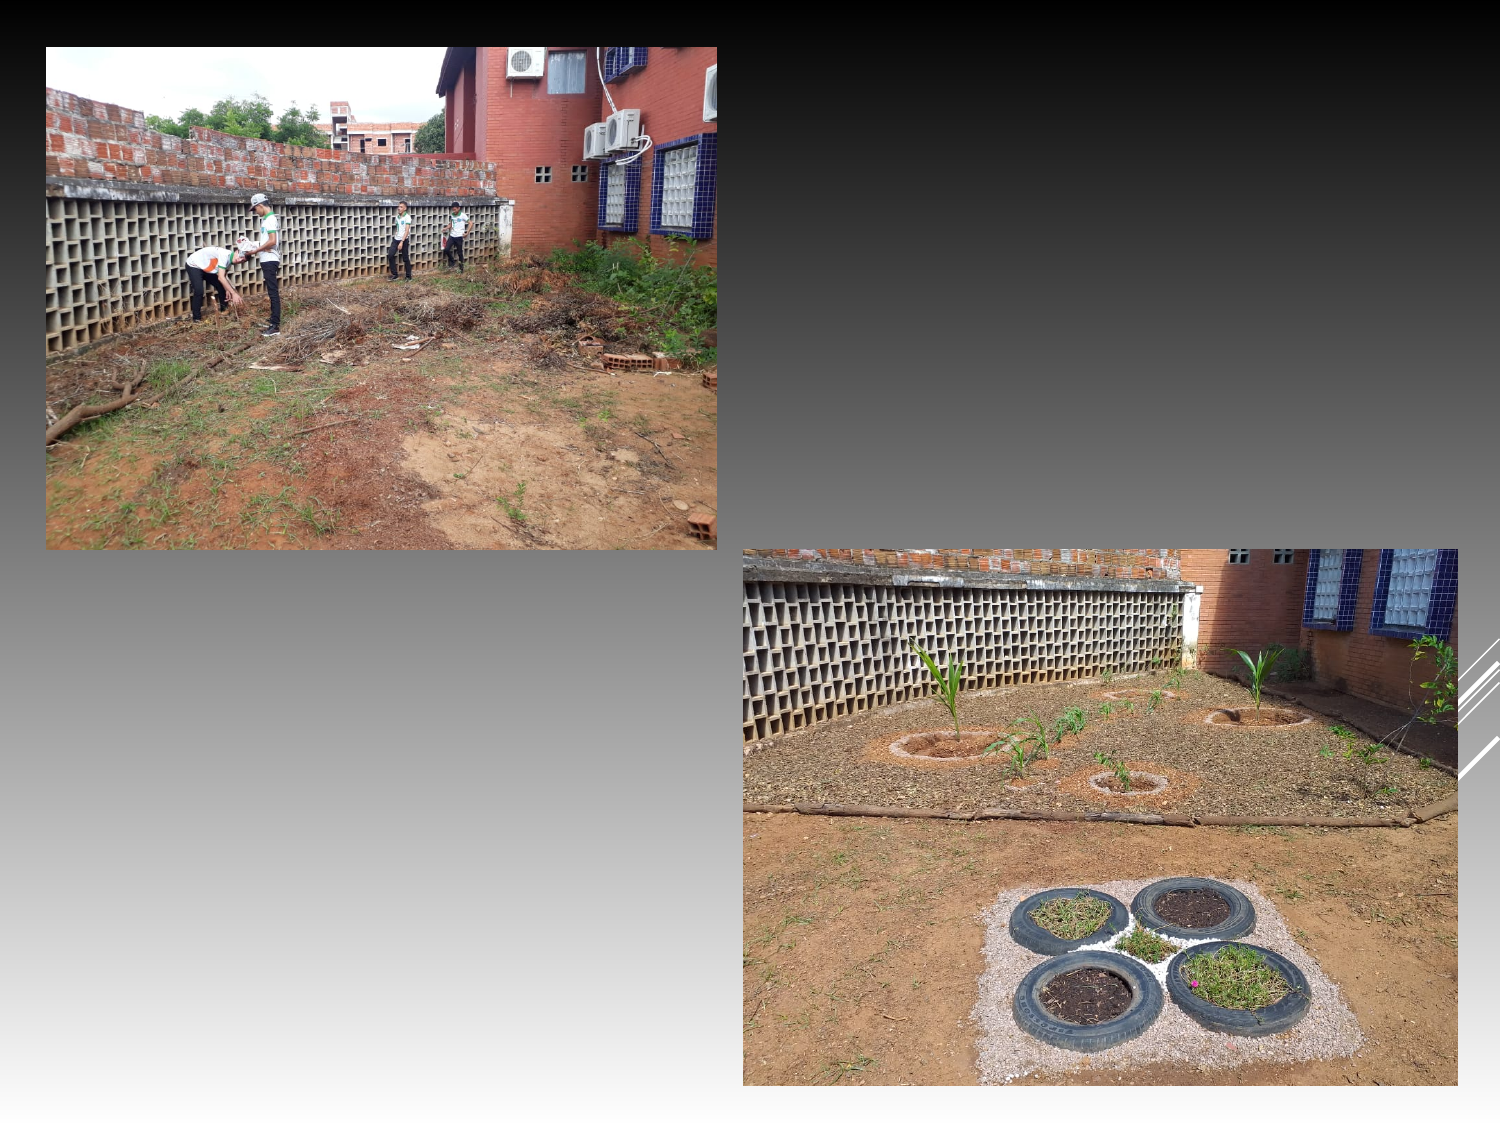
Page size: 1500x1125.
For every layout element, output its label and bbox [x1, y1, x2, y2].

picture [46, 47, 717, 550]
picture [743, 549, 1458, 1086]
